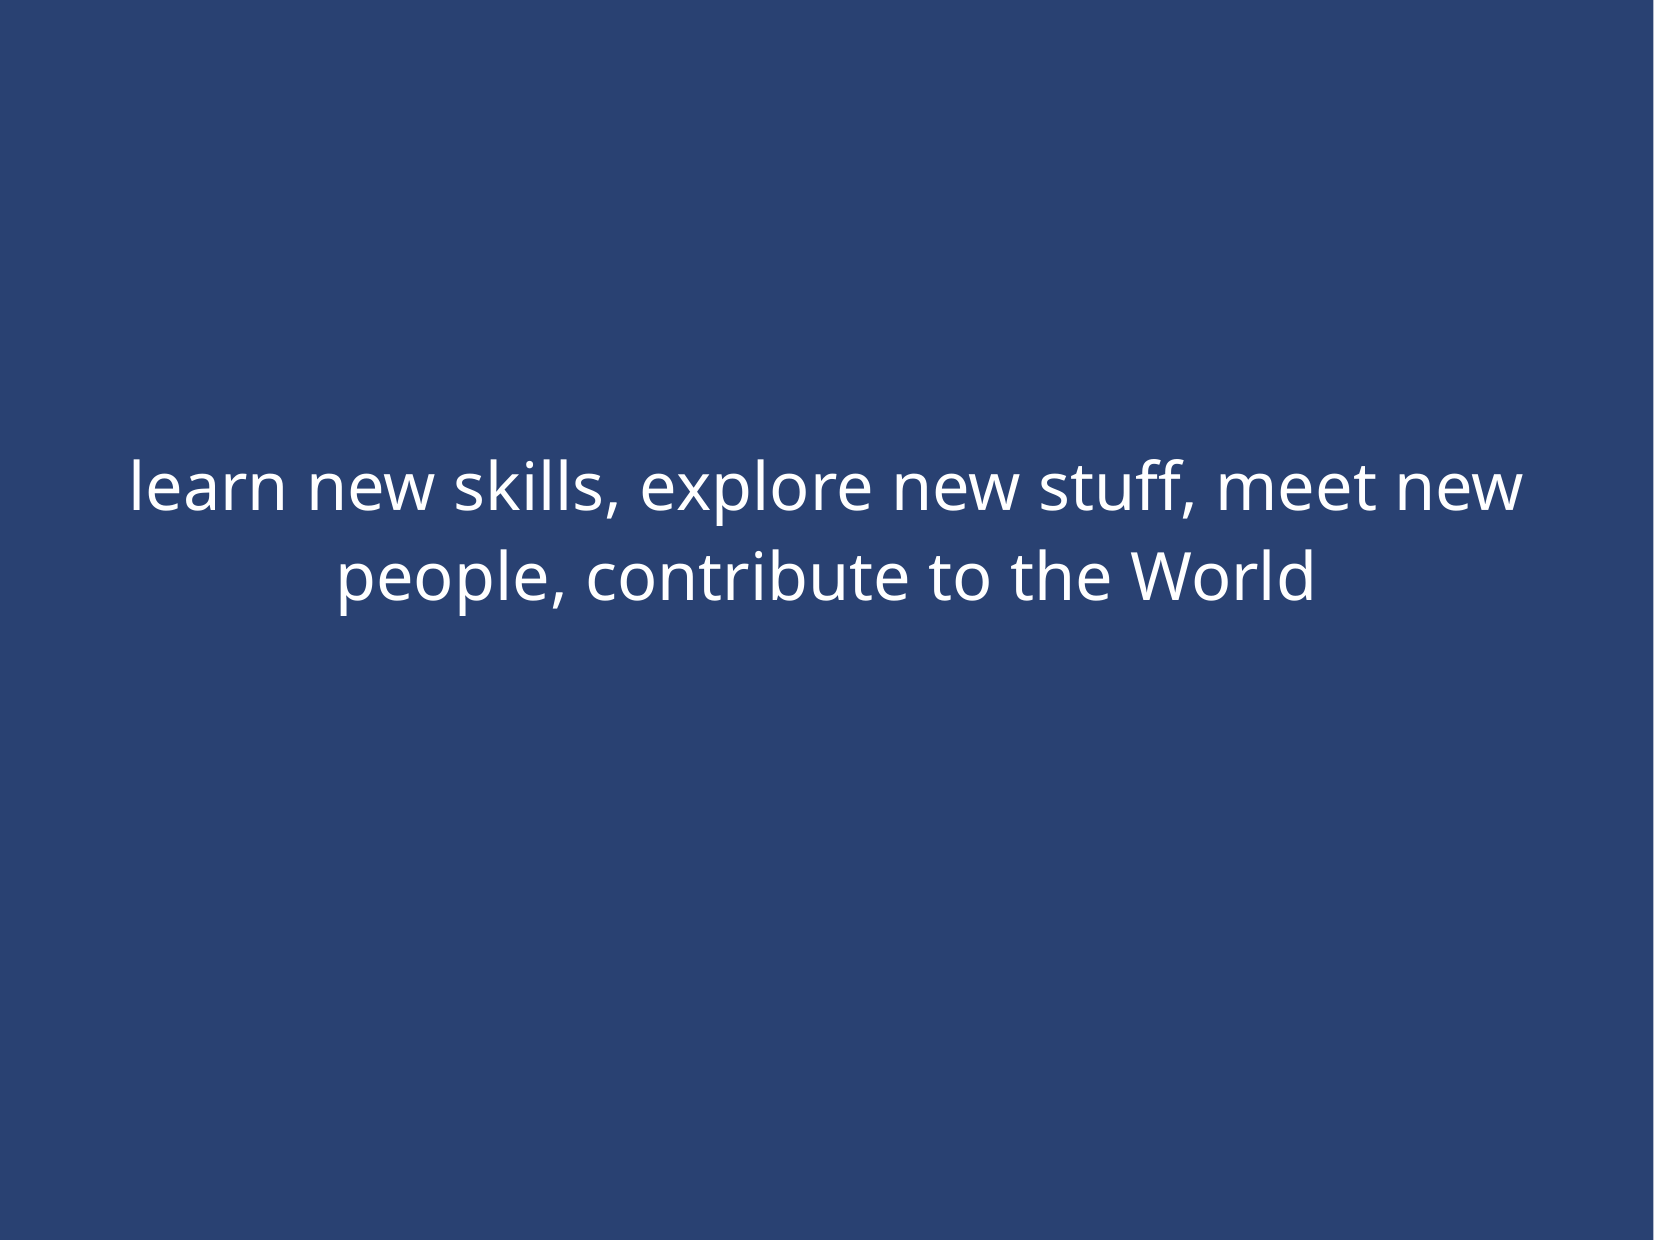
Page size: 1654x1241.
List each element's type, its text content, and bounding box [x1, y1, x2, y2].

subtitle learn new skills, explore new stuff, meet new people, contribute to the World [82, 49, 1571, 1109]
